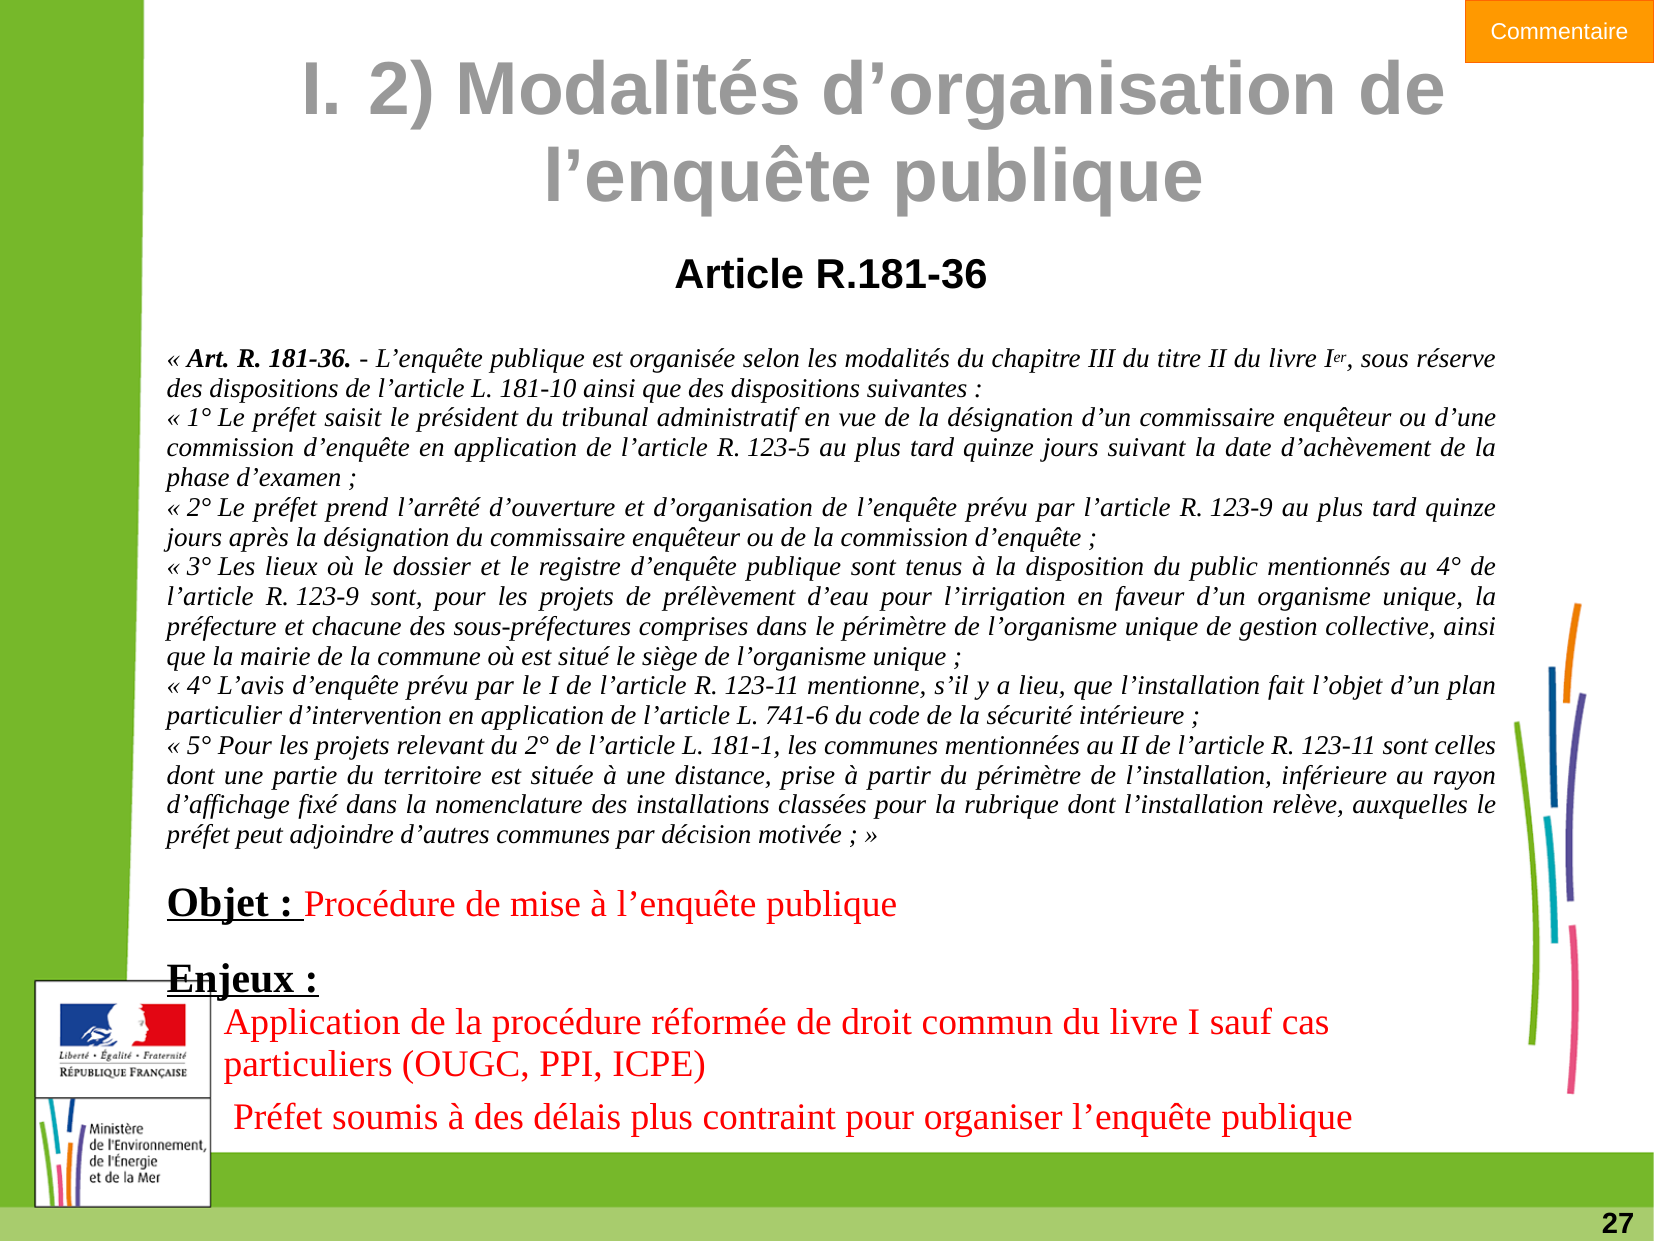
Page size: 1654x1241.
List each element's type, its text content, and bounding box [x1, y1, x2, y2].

list Article R.181-36 « Art. R. 181-36. - L’enquête publique est organisée selon les modalités du chapitre III du titre II du livre Ier, sous réserve des dispositions de l’article L. 181-10 ainsi que des dispositions suivantes : « 1° Le préfet saisit le président du tribunal administratif en vue de la désignation d’un commissaire enquêteur ou d’une commission d’enquête en application de l’article R. 123-5 au plus tard quinze jours suivant la date d’achèvement de la phase d’examen ; « 2° Le préfet prend l’arrêté d’ouverture et d’organisation de l’enquête prévu par l’article R. 123-9 au plus tard quinze jours après la désignation du commissaire enquêteur ou de la commission d’enquête ; « 3° Les lieux où le dossier et le registre d’enquête publique sont tenus à la disposition du public mentionnés au 4° de l’article R. 123-9 sont, pour les projets de prélèvement d’eau pour l’irrigation en faveur d’un organisme unique, la préfecture et chacune des sous-préfectures comprises dans le périmètre de l’organisme unique de gestion collective, ainsi que la mairie de la commune où est situé le siège de l’organisme unique ; « 4° L’avis d’enquête prévu par le I de l’article R. 123-11 mentionne, s’il y a lieu, que l’installation fait l’objet d’un plan particulier d’intervention en application de l’article L. 741-6 du code de la sécurité intérieure ; « 5° Pour les projets relevant du 2° de l’article L. 181-1, les communes mentionnées au II de l’article R. 123-11 sont celles dont une partie du territoire est située à une distance, prise à partir du périmètre de l’installation, inférieure au rayon d’affichage fixé dans la nomenclature des installations classées pour la rubrique dont l’installation relève, auxquelles le préfet peut adjoindre d’autres communes par décision motivée ; » Objet : Procédure de mise à l’enquête publique Enjeux : Application de la procédure réformée de droit commun du livre I sauf cas particuliers (OUGC, PPI, ICPE) Préfet soumis à des délais plus contraint pour organiser l’enquête publique [166, 213, 1496, 1161]
picture [0, 0, 1654, 1241]
text_box Commentaire [1465, 0, 1654, 63]
title I. 2) Modalités d’organisation de l’enquête publique [129, 21, 1619, 229]
